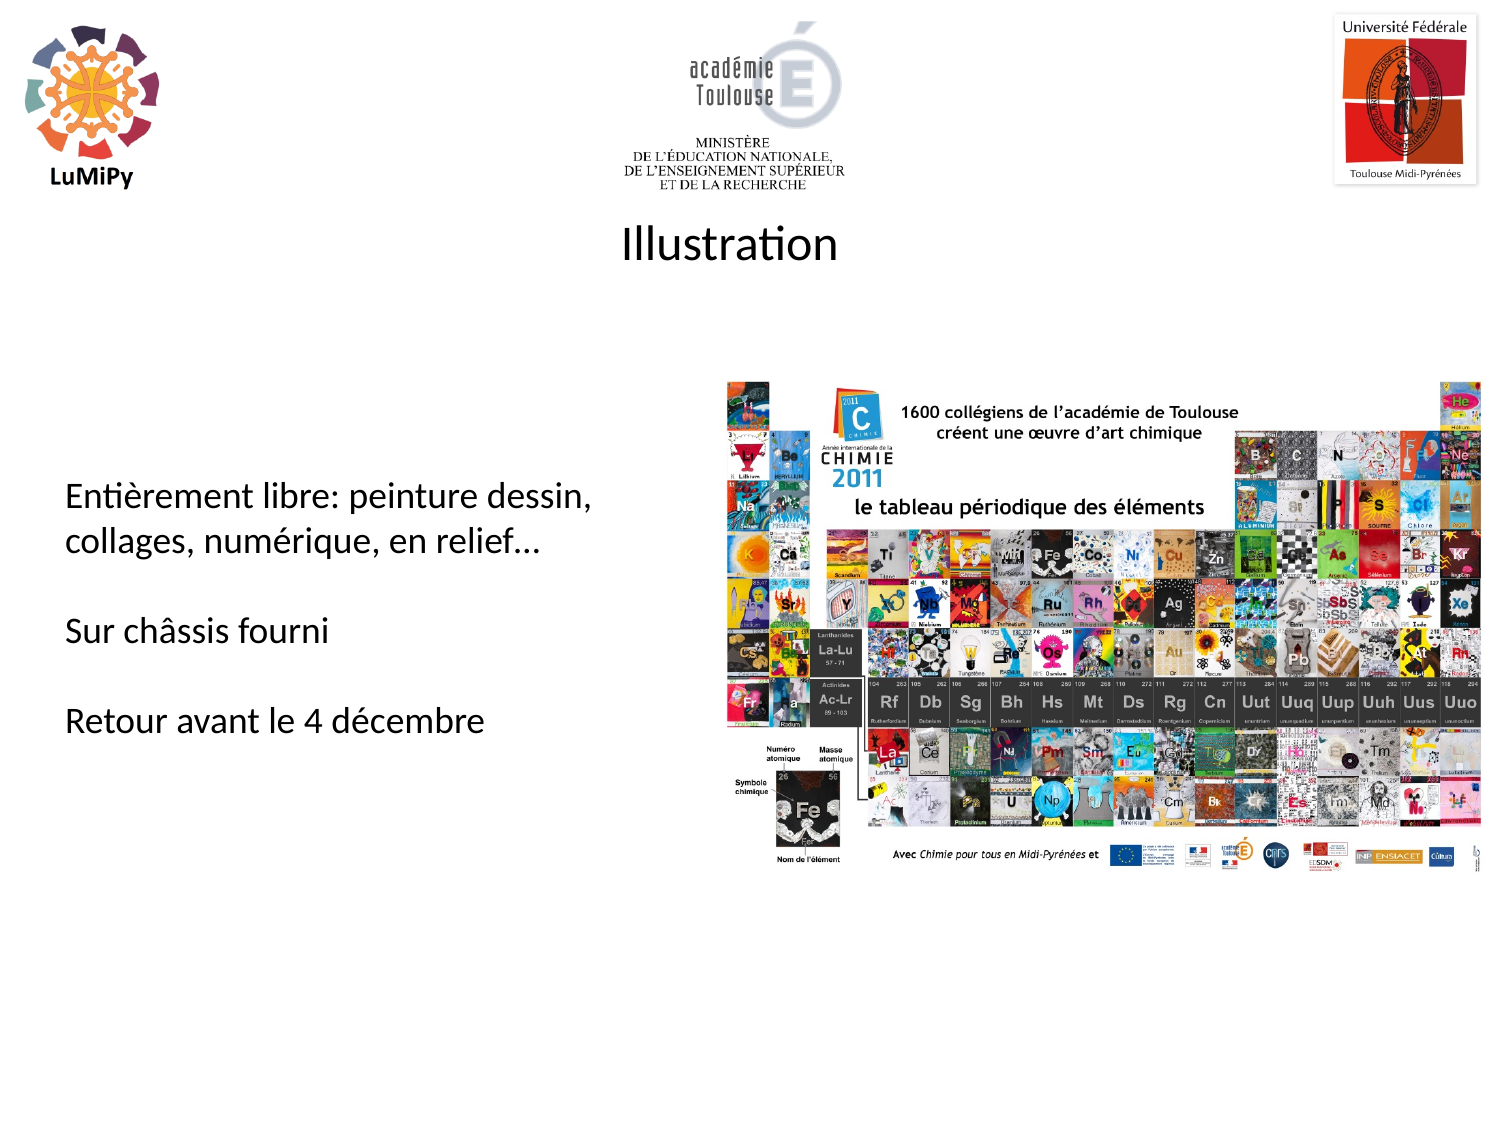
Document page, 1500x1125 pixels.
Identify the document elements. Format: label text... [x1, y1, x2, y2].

picture [17, 19, 166, 192]
picture [725, 379, 1484, 882]
text_box Illustration [605, 203, 857, 279]
text_box Entièrement libre: peinture dessin, collages, numérique, en relief… Sur châssis fourni Retour avant le 4 décembre [50, 463, 691, 752]
picture [596, 4, 851, 198]
picture [1328, 8, 1484, 192]
